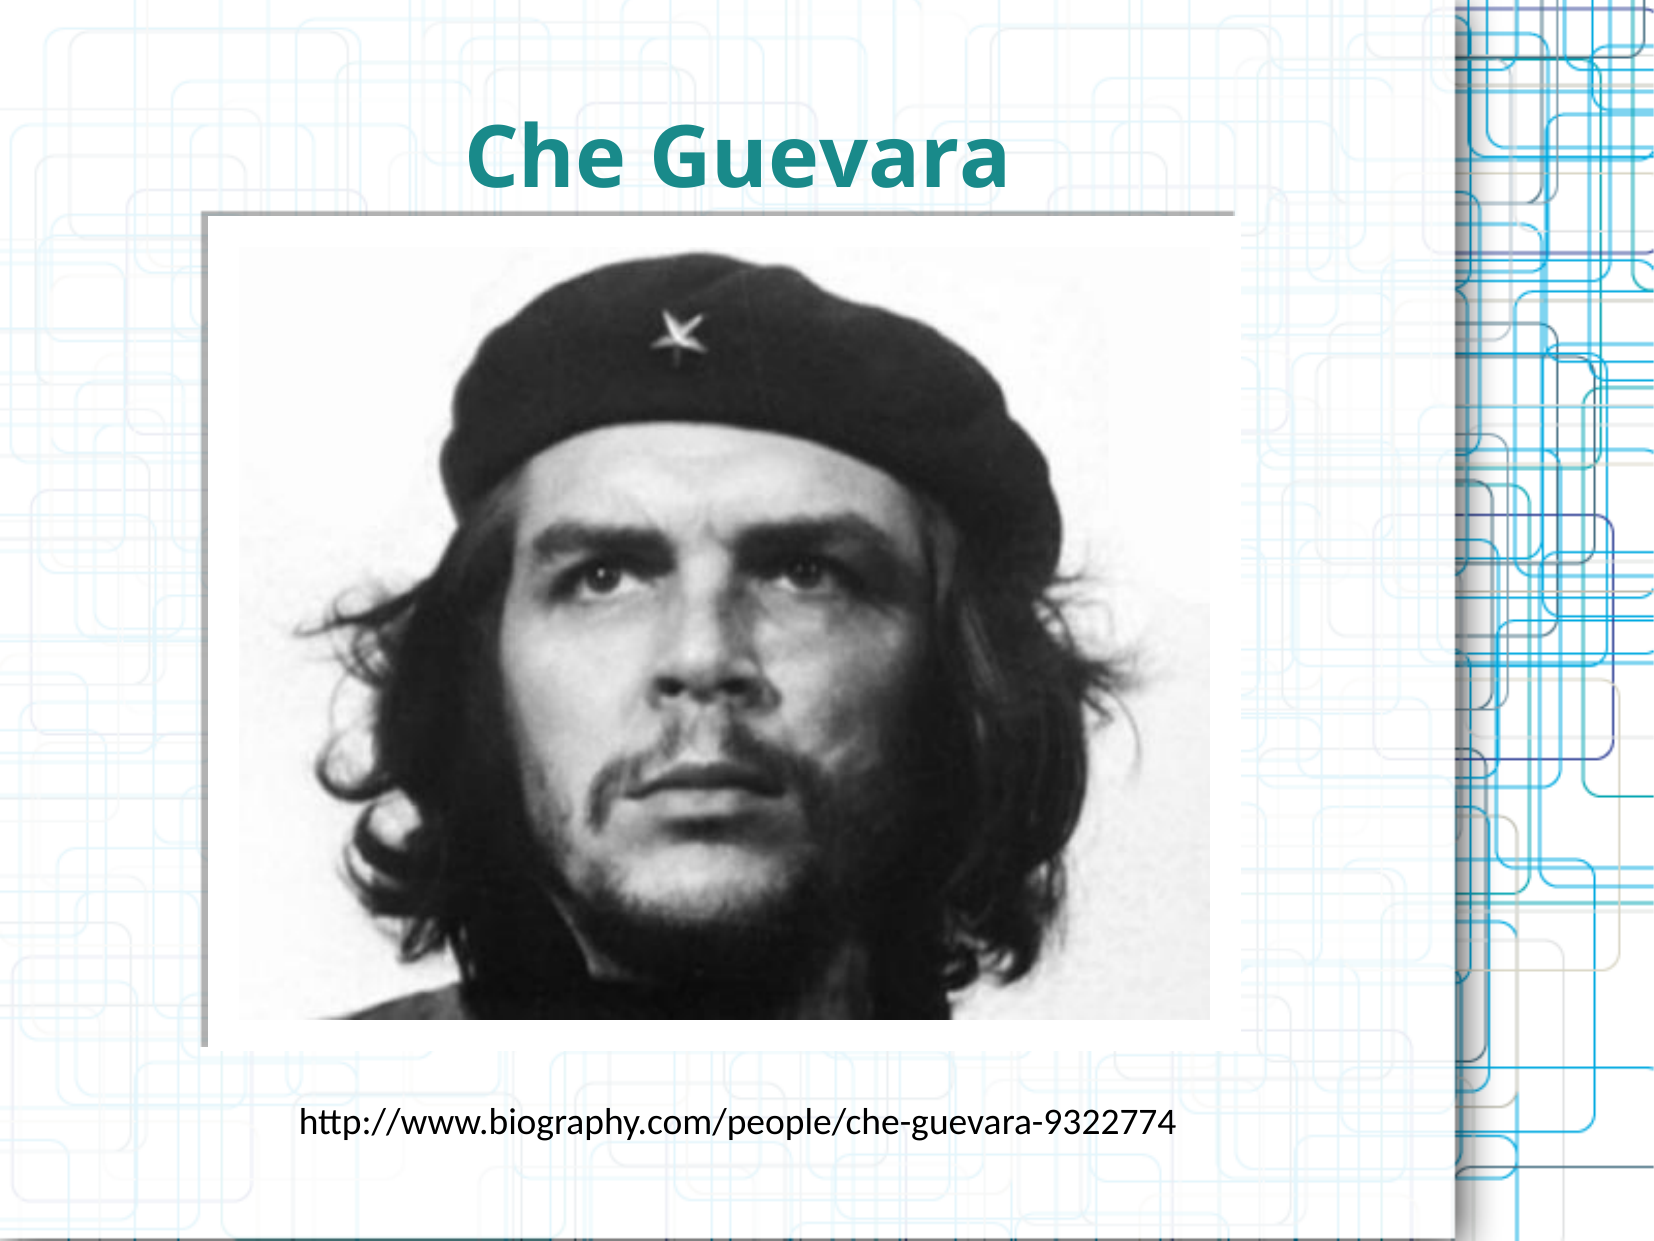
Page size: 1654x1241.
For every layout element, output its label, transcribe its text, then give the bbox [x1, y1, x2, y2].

picture [238, 246, 1210, 1020]
title Che Guevara [58, 49, 1418, 257]
text_box http://www.biography.com/people/che-guevara-9322774 [204, 1089, 1273, 1194]
